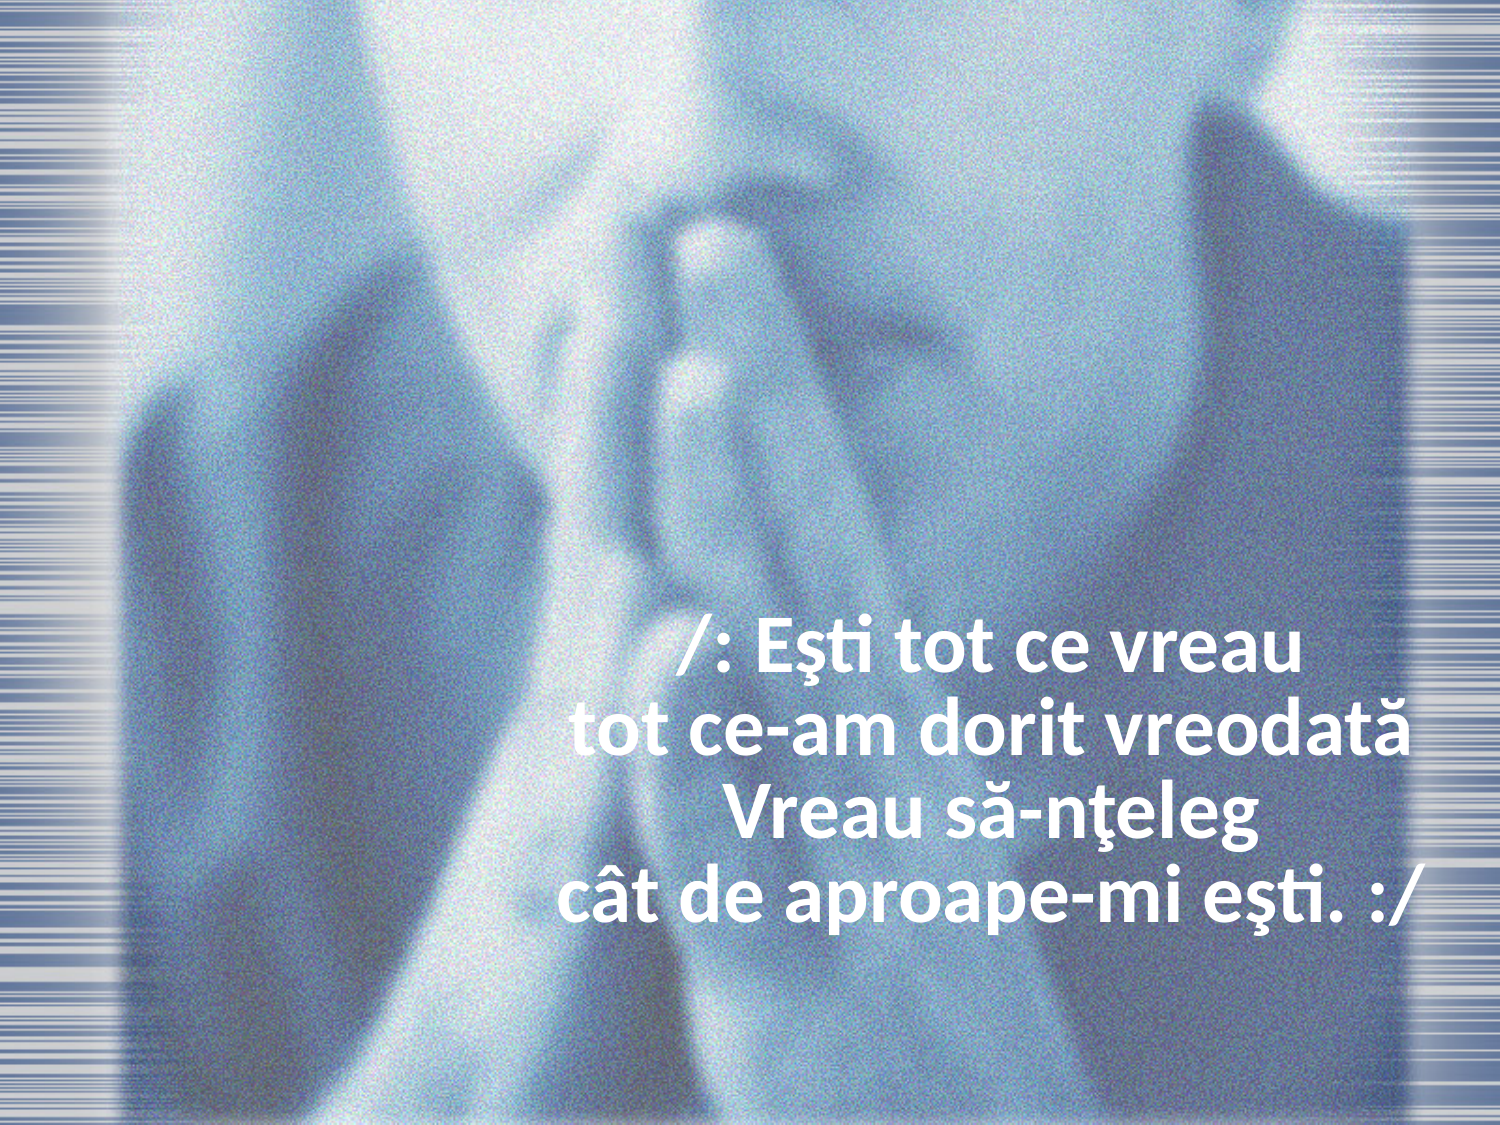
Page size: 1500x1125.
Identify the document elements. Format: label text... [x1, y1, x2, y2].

picture [0, 0, 1500, 1125]
text_box /: Eşti tot ce vreau tot ce-am dorit vreodată Vreau să-nţeleg cât de aproape-mi eşti. :/ [521, 602, 1462, 1024]
